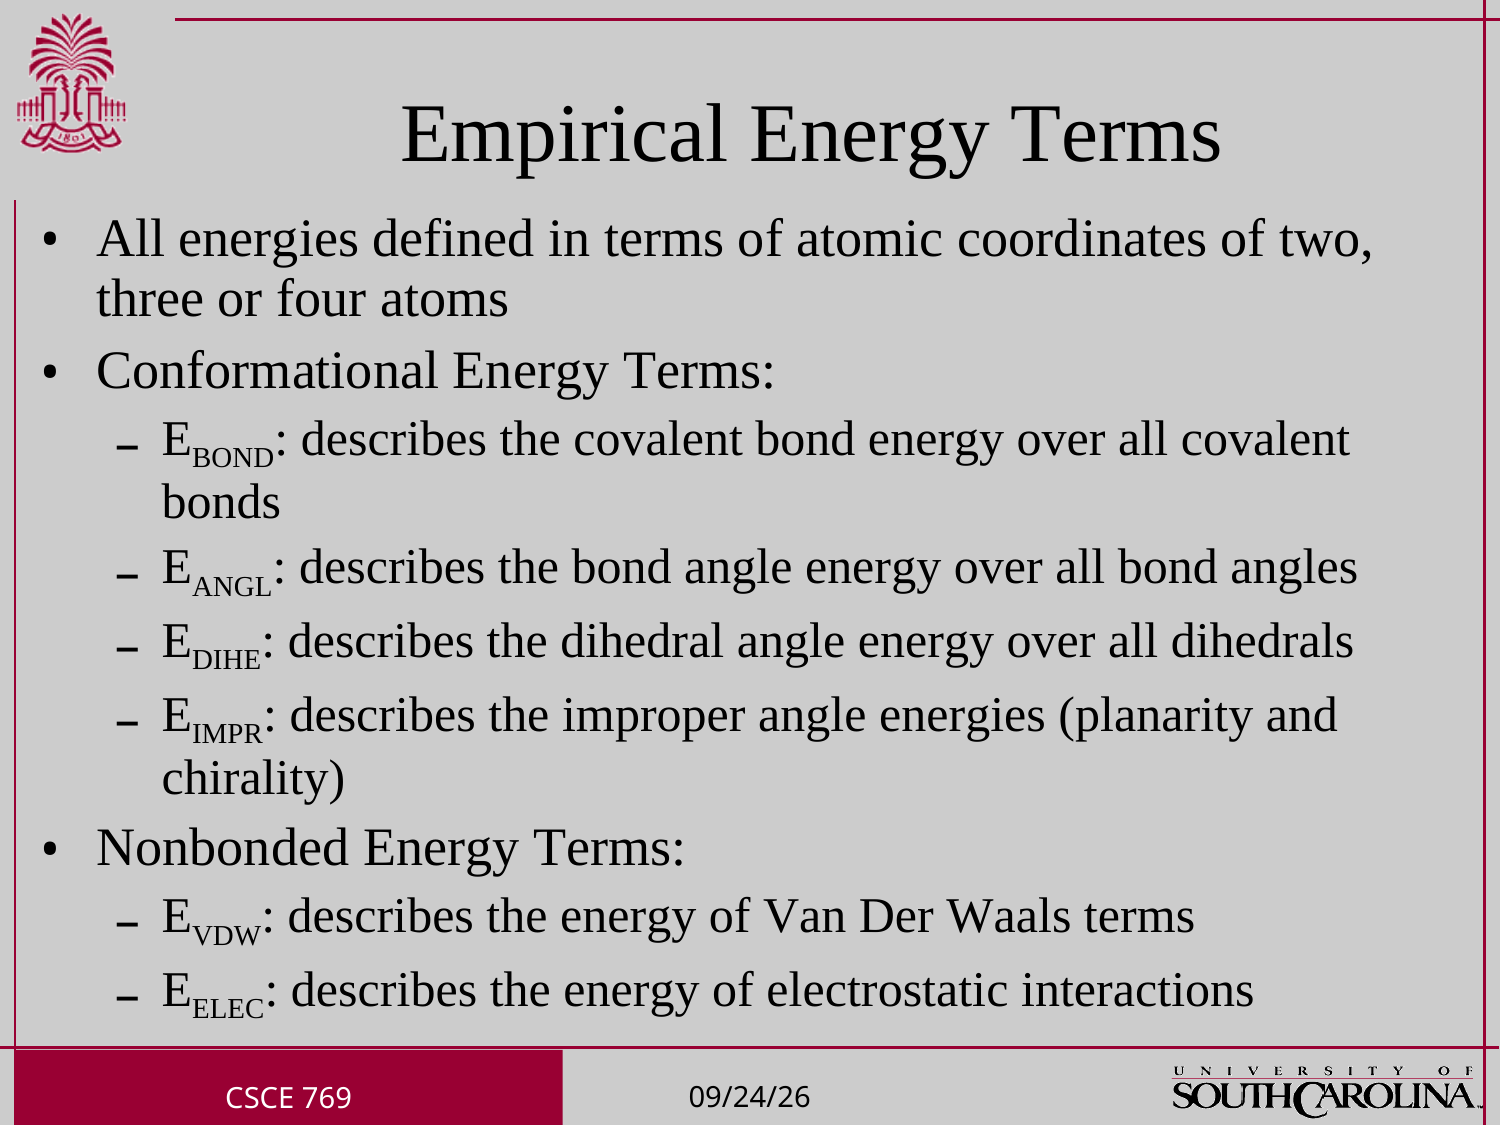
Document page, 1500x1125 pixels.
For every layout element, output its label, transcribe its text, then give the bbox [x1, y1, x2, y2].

picture [12, 12, 131, 155]
picture [1162, 1049, 1483, 1125]
list All energies defined in terms of atomic coordinates of two, three or four atoms Conformational Energy Terms: EBOND: describes the covalent bond energy over all covalent bonds EANGL: describes the bond angle energy over all bond angles EDIHE: describes the dihedral angle energy over all dihedrals EIMPR: describes the improper angle energies (planarity and chirality) Nonbonded Energy Terms: EVDW: describes the energy of Van Der Waals terms EELEC: describes the energy of electrostatic interactions [24, 200, 1476, 1033]
title Empirical Energy Terms [174, 9, 1450, 188]
